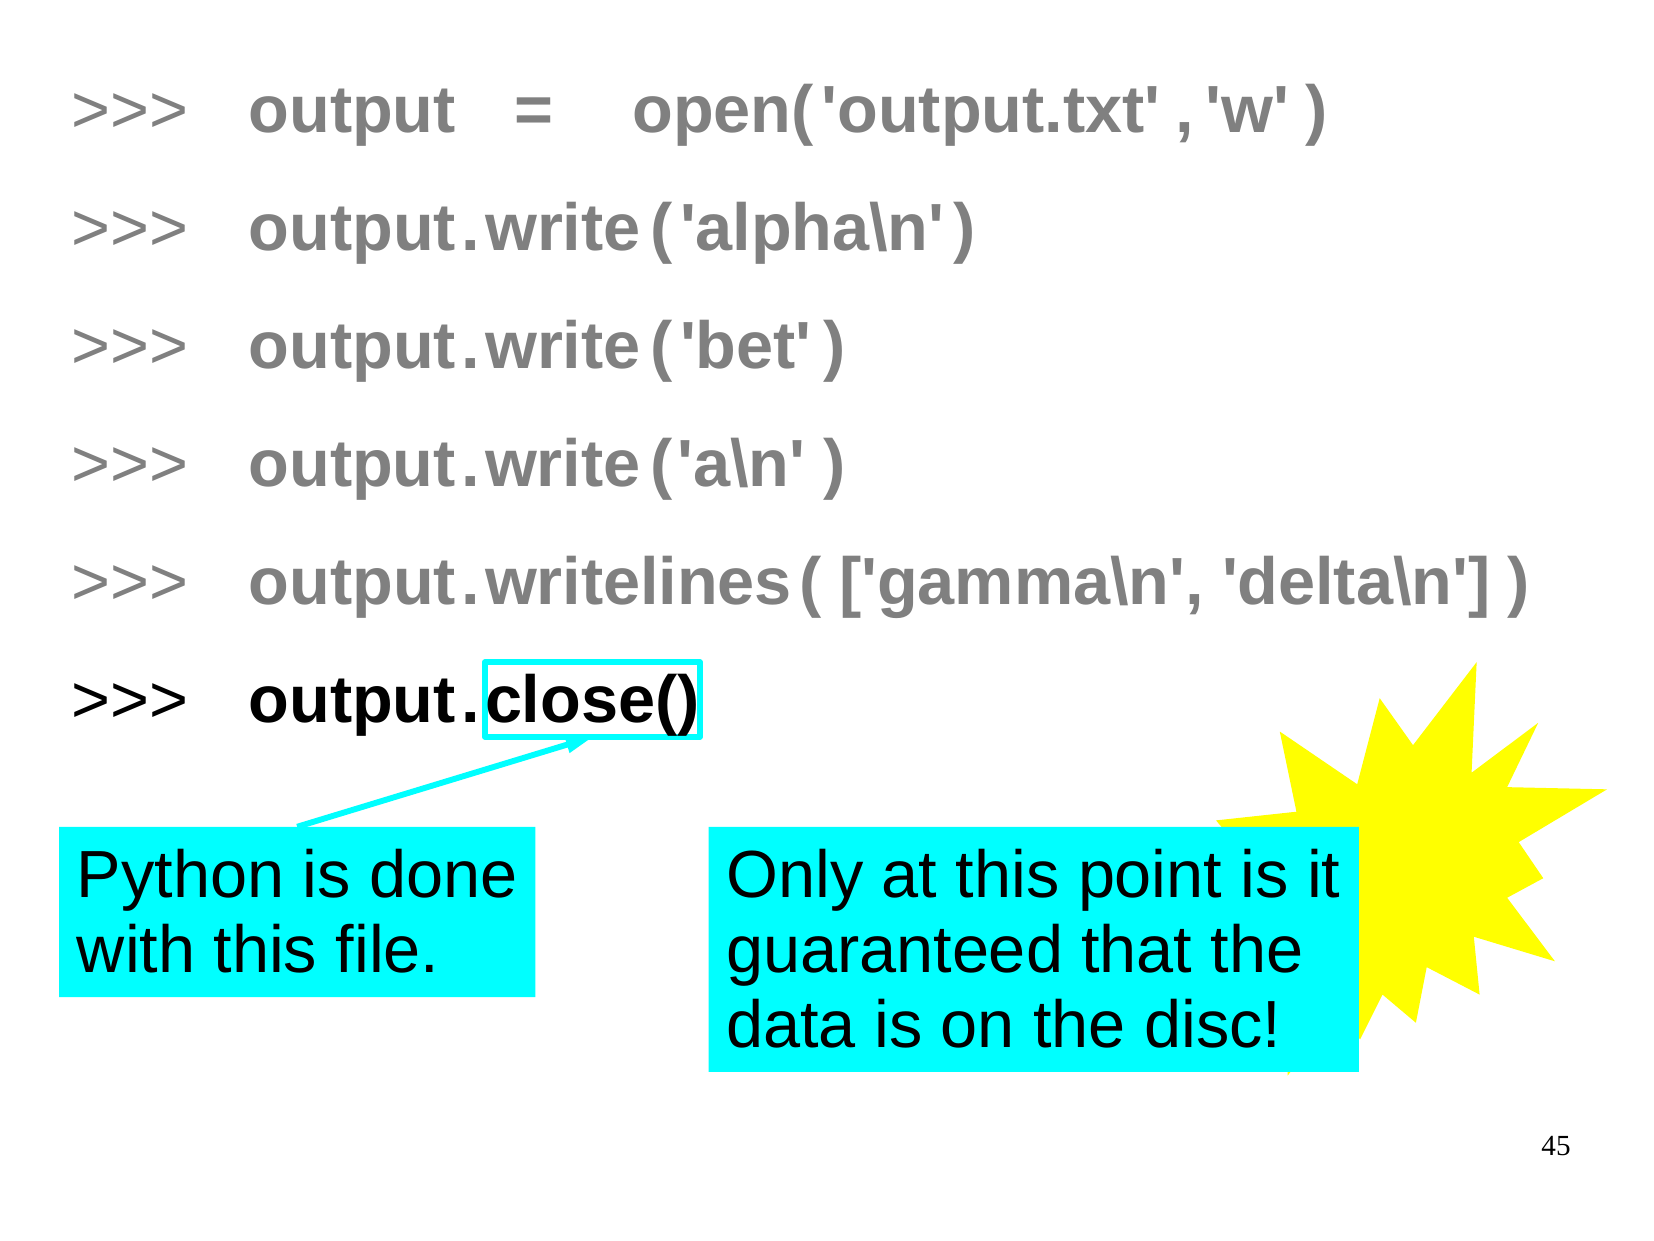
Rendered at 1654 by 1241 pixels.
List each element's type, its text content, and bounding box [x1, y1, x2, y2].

text_box >>> [71, 425, 189, 501]
text_box >>> [71, 662, 189, 737]
text_box ) [1507, 544, 1531, 619]
text_box ) [823, 307, 846, 383]
text_box close() [484, 662, 700, 737]
text_box output [248, 544, 457, 619]
text_box ( [650, 189, 673, 265]
text_box . [461, 189, 481, 265]
text_box . [461, 307, 481, 383]
text_box [1216, 662, 1608, 1040]
text_box ( [650, 307, 673, 383]
text_box output [248, 307, 457, 383]
text_box 'output.txt' [821, 71, 1161, 147]
text_box open( [632, 71, 815, 147]
text_box output [248, 71, 457, 147]
text_box = [514, 71, 554, 147]
text_box , [1175, 71, 1195, 147]
text_box . [461, 544, 481, 619]
text_box ) [823, 425, 846, 501]
text_box >>> [71, 71, 189, 147]
text_box 'bet' [679, 307, 812, 383]
text_box >>> [71, 189, 189, 265]
text_box ) [953, 189, 976, 265]
text_box writelines [484, 544, 793, 619]
text_box . [461, 425, 480, 501]
text_box write [485, 189, 641, 265]
text_box output [248, 189, 457, 265]
text_box >>> [71, 544, 189, 619]
text_box ( [799, 544, 822, 619]
text_box . [461, 662, 480, 737]
text_box Python is done with this file. [59, 826, 536, 998]
text_box ['gamma\n', 'delta\n'] [839, 544, 1492, 619]
text_box Only at this point is it guaranteed that the data is on the disc! [708, 826, 1359, 1072]
text_box ) [1305, 71, 1329, 147]
text_box write [484, 425, 641, 501]
text_box output [248, 662, 457, 737]
text_box >>> [71, 307, 189, 383]
text_box output [248, 425, 457, 501]
text_box 'a\n' [677, 425, 806, 501]
text_box write [485, 307, 641, 383]
text_box ( [650, 425, 673, 501]
text_box 'alpha\n' [679, 189, 945, 265]
text_box 'w' [1205, 71, 1290, 147]
